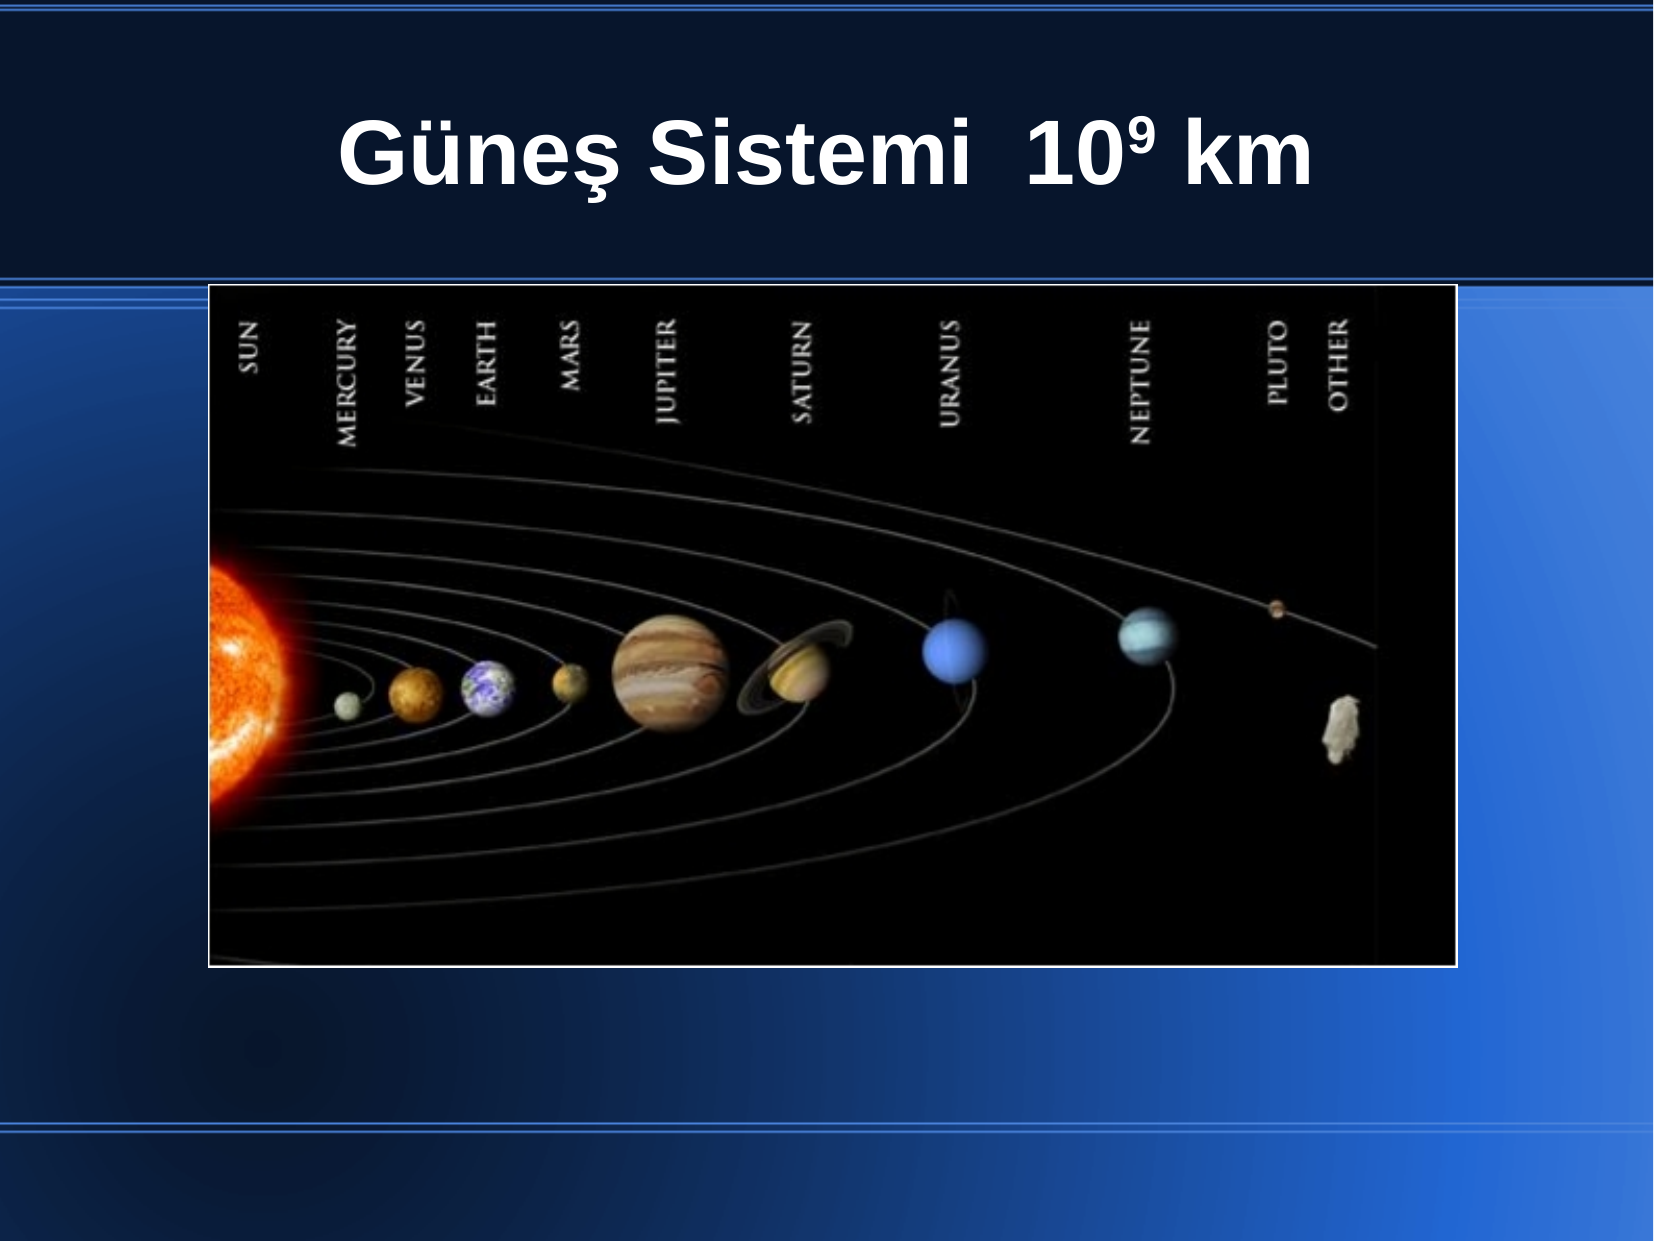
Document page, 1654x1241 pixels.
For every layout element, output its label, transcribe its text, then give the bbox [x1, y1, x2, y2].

title Güneş Sistemi 109 km [82, 49, 1571, 257]
picture [0, 0, 1654, 1241]
